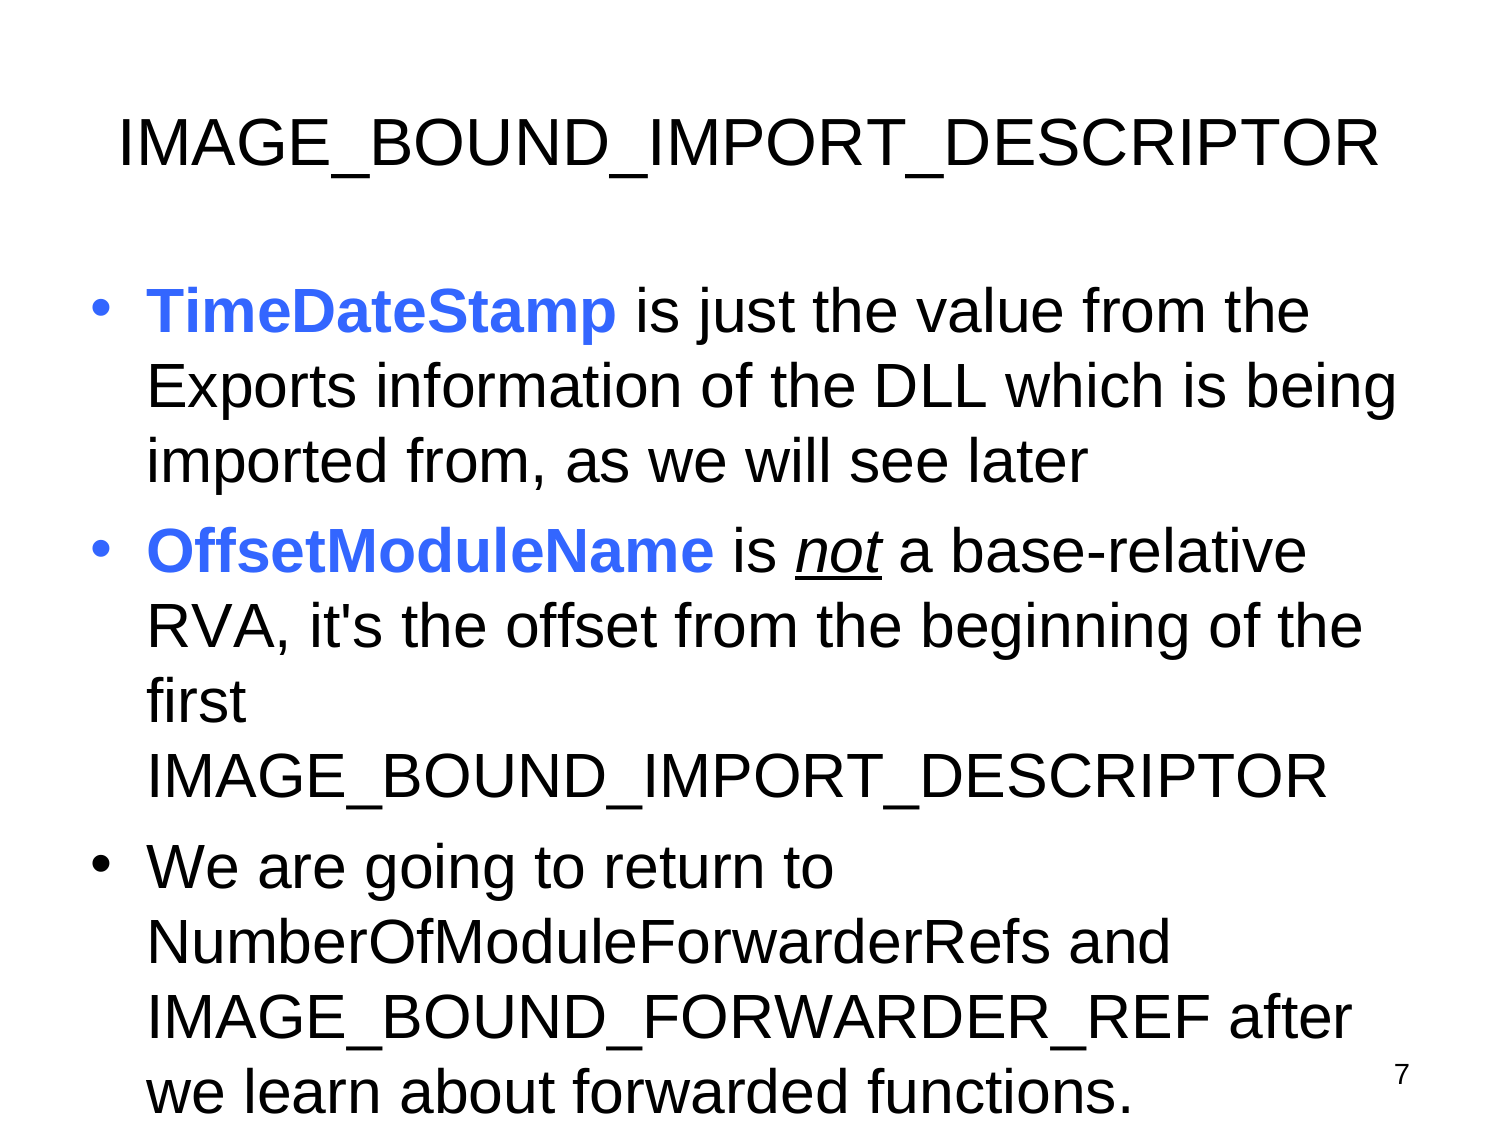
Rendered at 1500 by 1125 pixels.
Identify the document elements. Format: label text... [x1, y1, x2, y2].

text_box <number> [1074, 1042, 1426, 1103]
list TimeDateStamp is just the value from the Exports information of the DLL which is being imported from, as we will see later OffsetModuleName is not a base-relative RVA, it's the offset from the beginning of the first IMAGE_BOUND_IMPORT_DESCRIPTOR We are going to return to NumberOfModuleForwarderRefs and IMAGE_BOUND_FORWARDER_REF after we learn about forwarded functions. [75, 262, 1426, 1125]
title IMAGE_BOUND_IMPORT_DESCRIPTOR [75, 45, 1426, 233]
